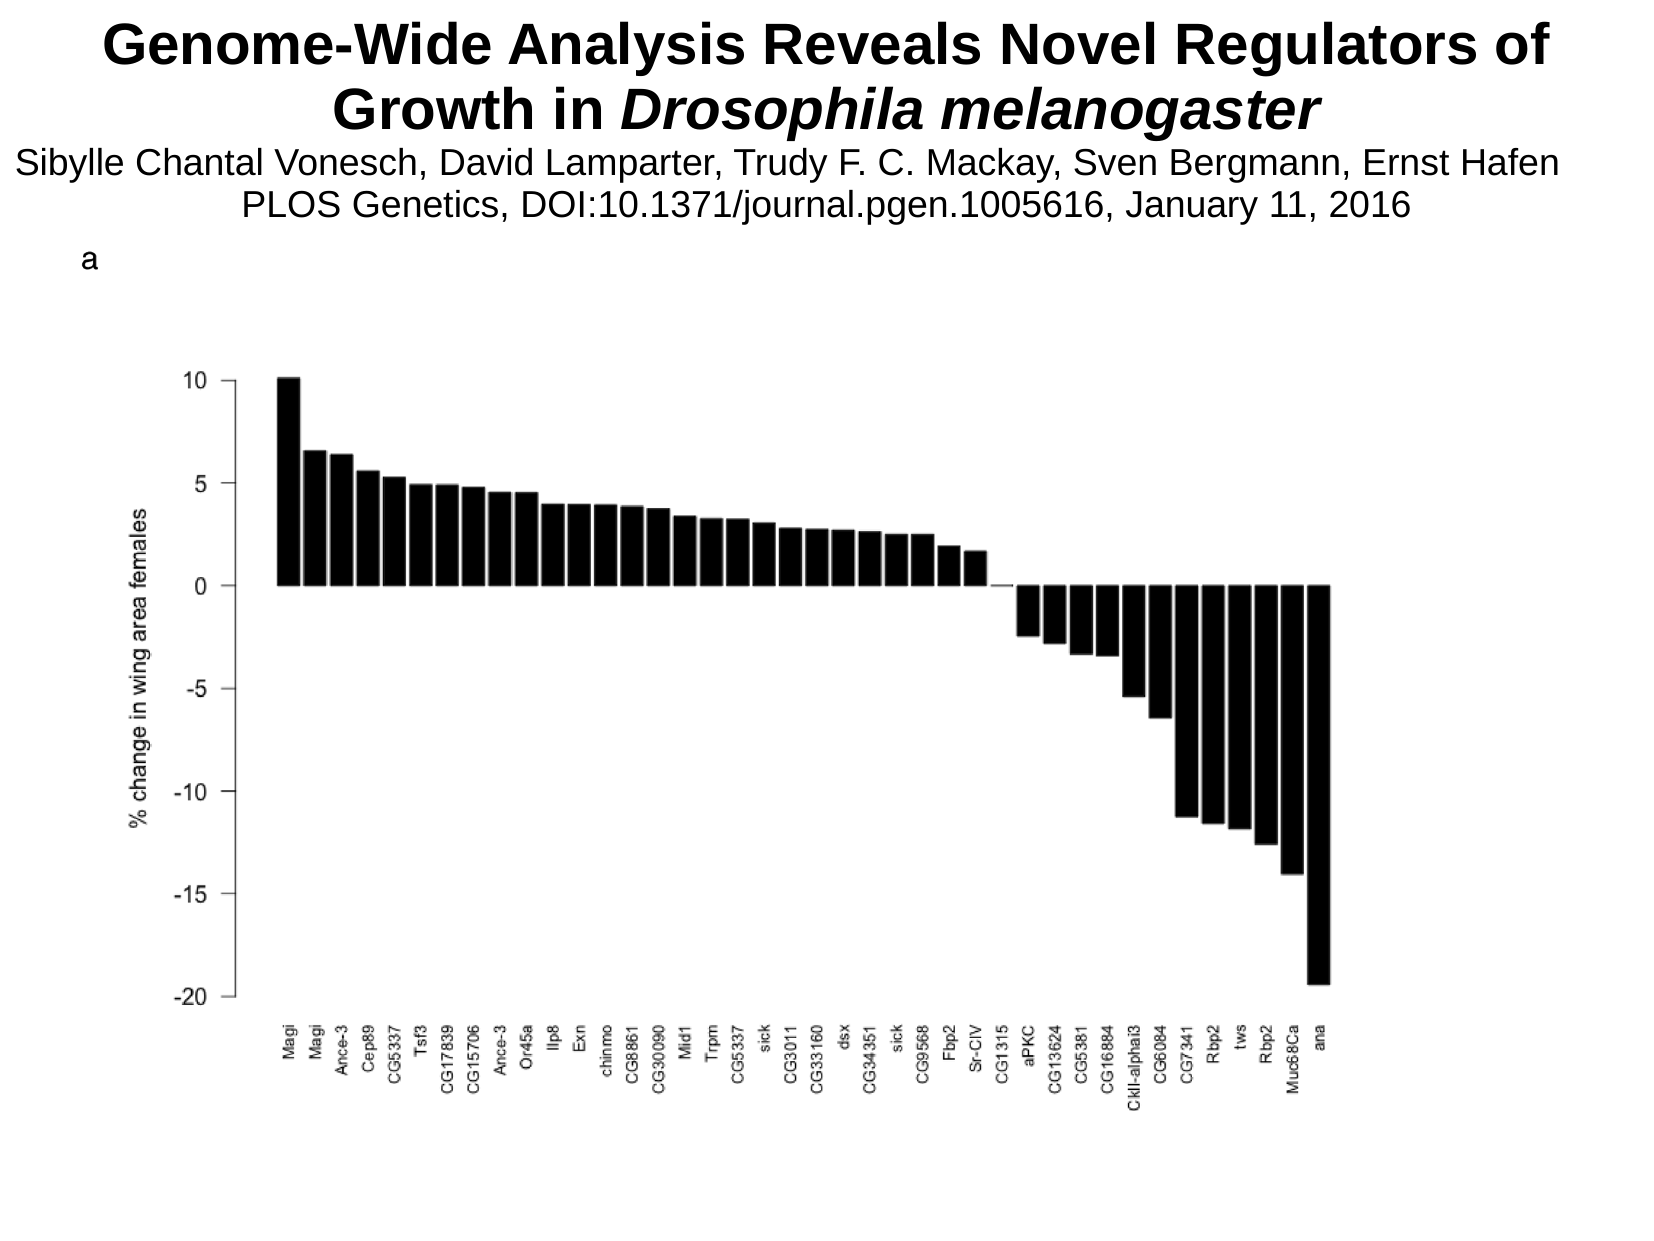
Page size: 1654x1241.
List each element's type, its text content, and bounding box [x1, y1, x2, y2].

picture [47, 251, 1612, 1111]
text_box Genome-Wide Analysis Reveals Novel Regulators of Growth in Drosophila melanogaster Sibylle Chantal Vonesch, David Lamparter, Trudy F. C. Mackay, Sven Bergmann, Ernst Hafen PLOS Genetics, DOI:10.1371/journal.pgen.1005616, January 11, 2016 [0, 4, 1654, 313]
